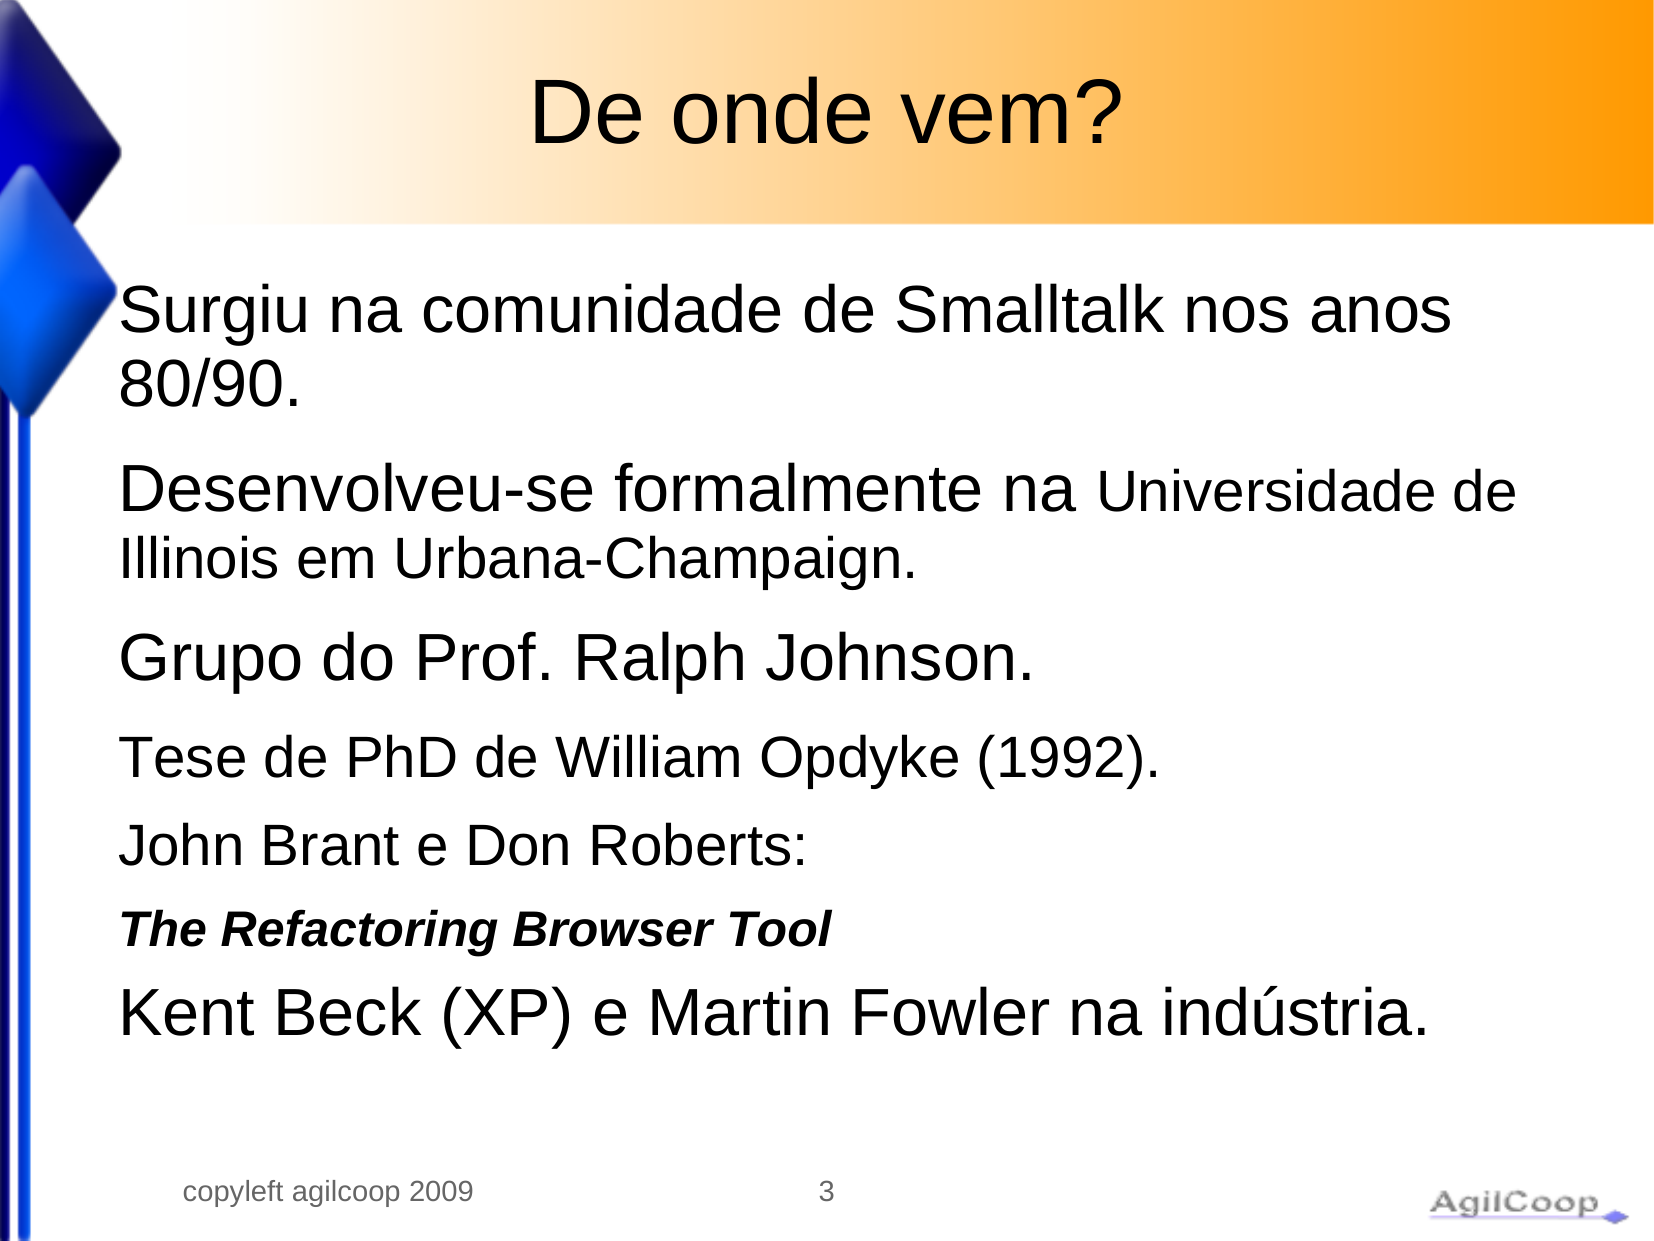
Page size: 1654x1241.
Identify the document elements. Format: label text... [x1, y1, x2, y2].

title De onde vem? [82, 8, 1571, 216]
picture [0, 0, 1654, 1241]
list Surgiu na comunidade de Smalltalk nos anos 80/90. Desenvolveu-se formalmente na Universidade de Illinois em Urbana-Champaign. Grupo do Prof. Ralph Johnson. Tese de PhD de William Opdyke (1992). John Brant e Don Roberts: The Refactoring Browser Tool Kent Beck (XP) e Martin Fowler na indústria. [118, 271, 1607, 1108]
